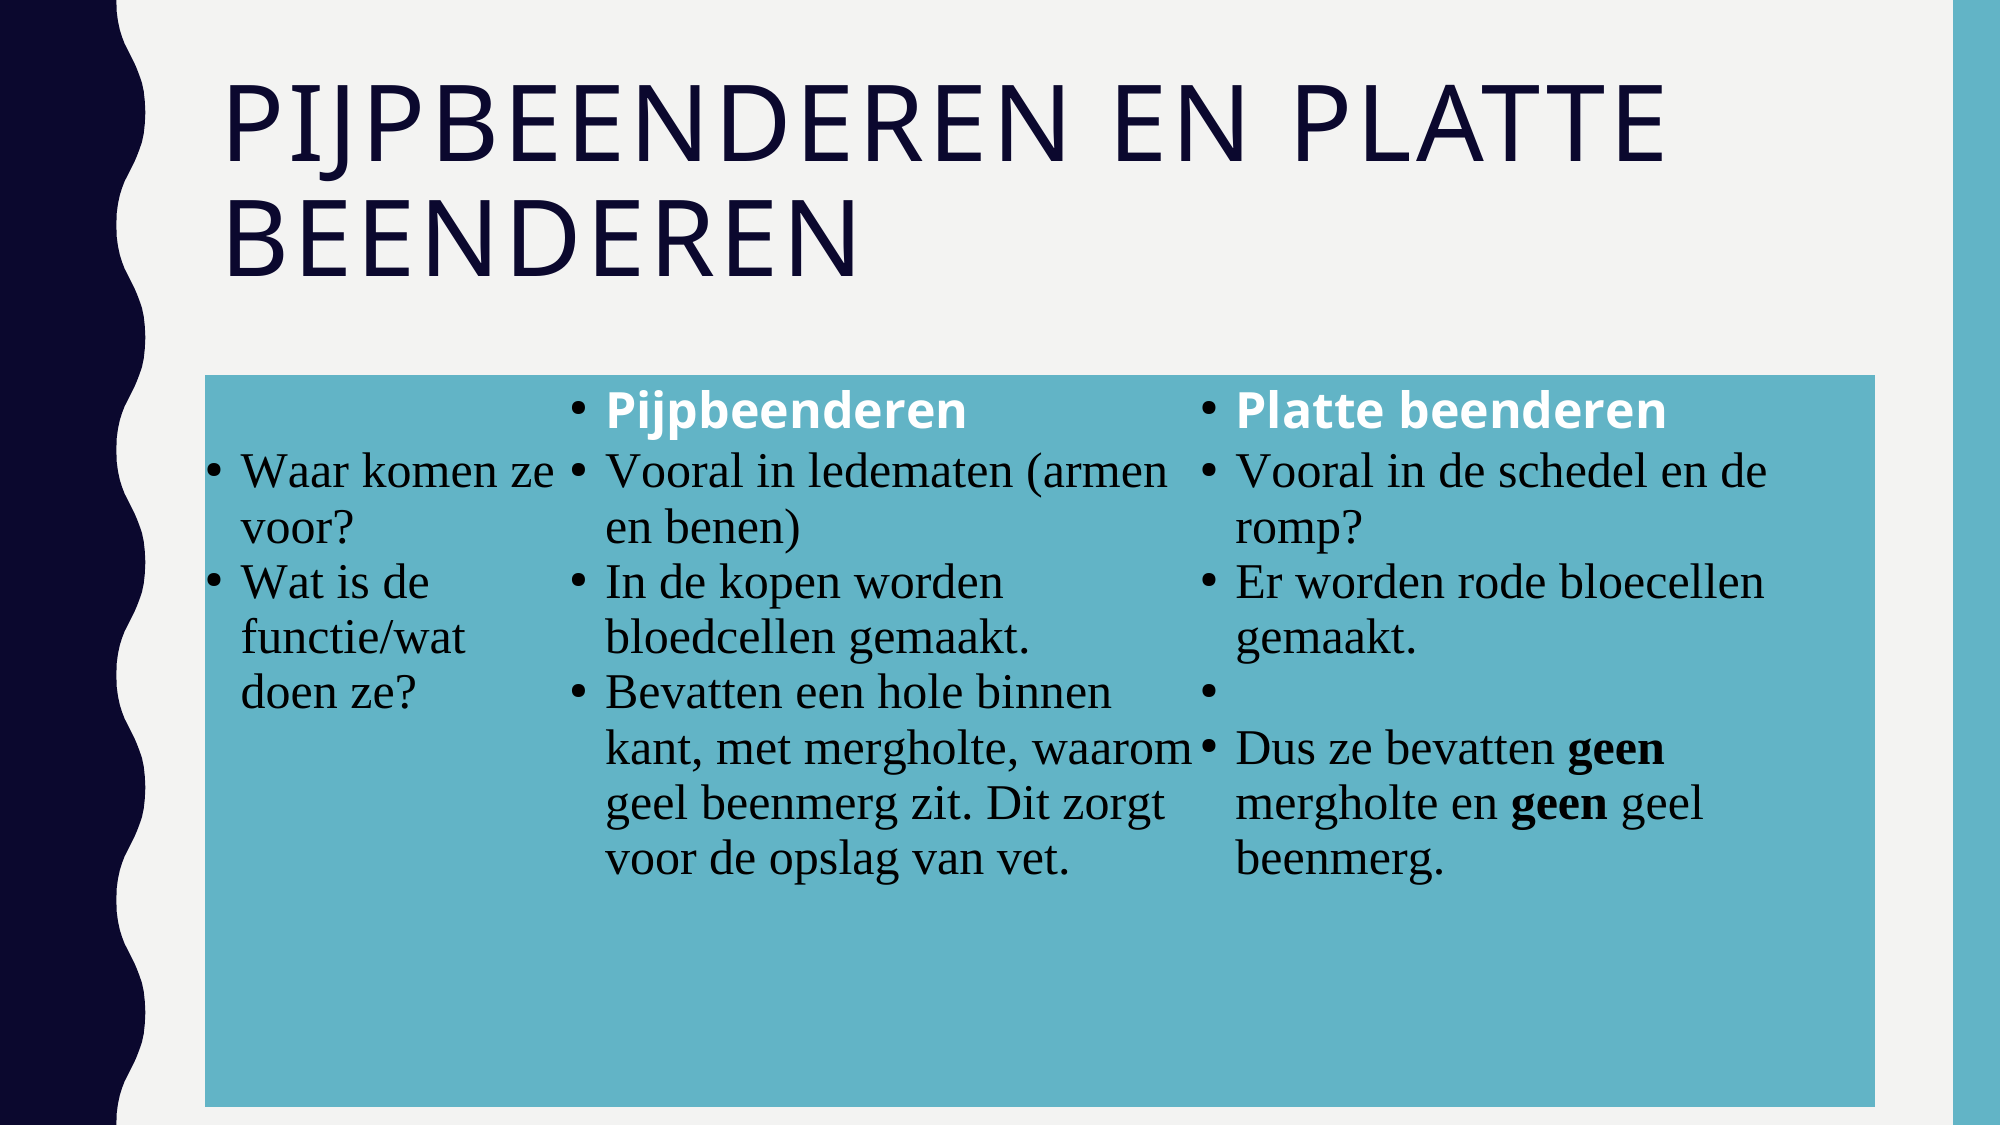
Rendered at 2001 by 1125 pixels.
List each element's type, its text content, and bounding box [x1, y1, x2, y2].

table_cell Wat is de functie/wat doen ze? [205, 554, 570, 1107]
table_header Platte beenderen [1200, 375, 1875, 443]
table_cell Vooral in de schedel en de romp? [1200, 443, 1875, 554]
table_header [205, 375, 570, 443]
table_header Pijpbeenderen [570, 375, 1200, 443]
table_cell In de kopen worden bloedcellen gemaakt. Bevatten een hole binnen kant, met mergholte, waarom geel beenmerg zit. Dit zorgt voor de opslag van vet. [570, 554, 1200, 1107]
table_cell Er worden rode bloecellen gemaakt. Dus ze bevatten geen mergholte en geen geel beenmerg. [1200, 554, 1875, 1107]
title Pijpbeenderen en platte beenderen [205, 62, 1876, 308]
table_cell Vooral in ledematen (armen en benen) [570, 443, 1200, 554]
table_cell Waar komen ze voor? [205, 443, 570, 554]
